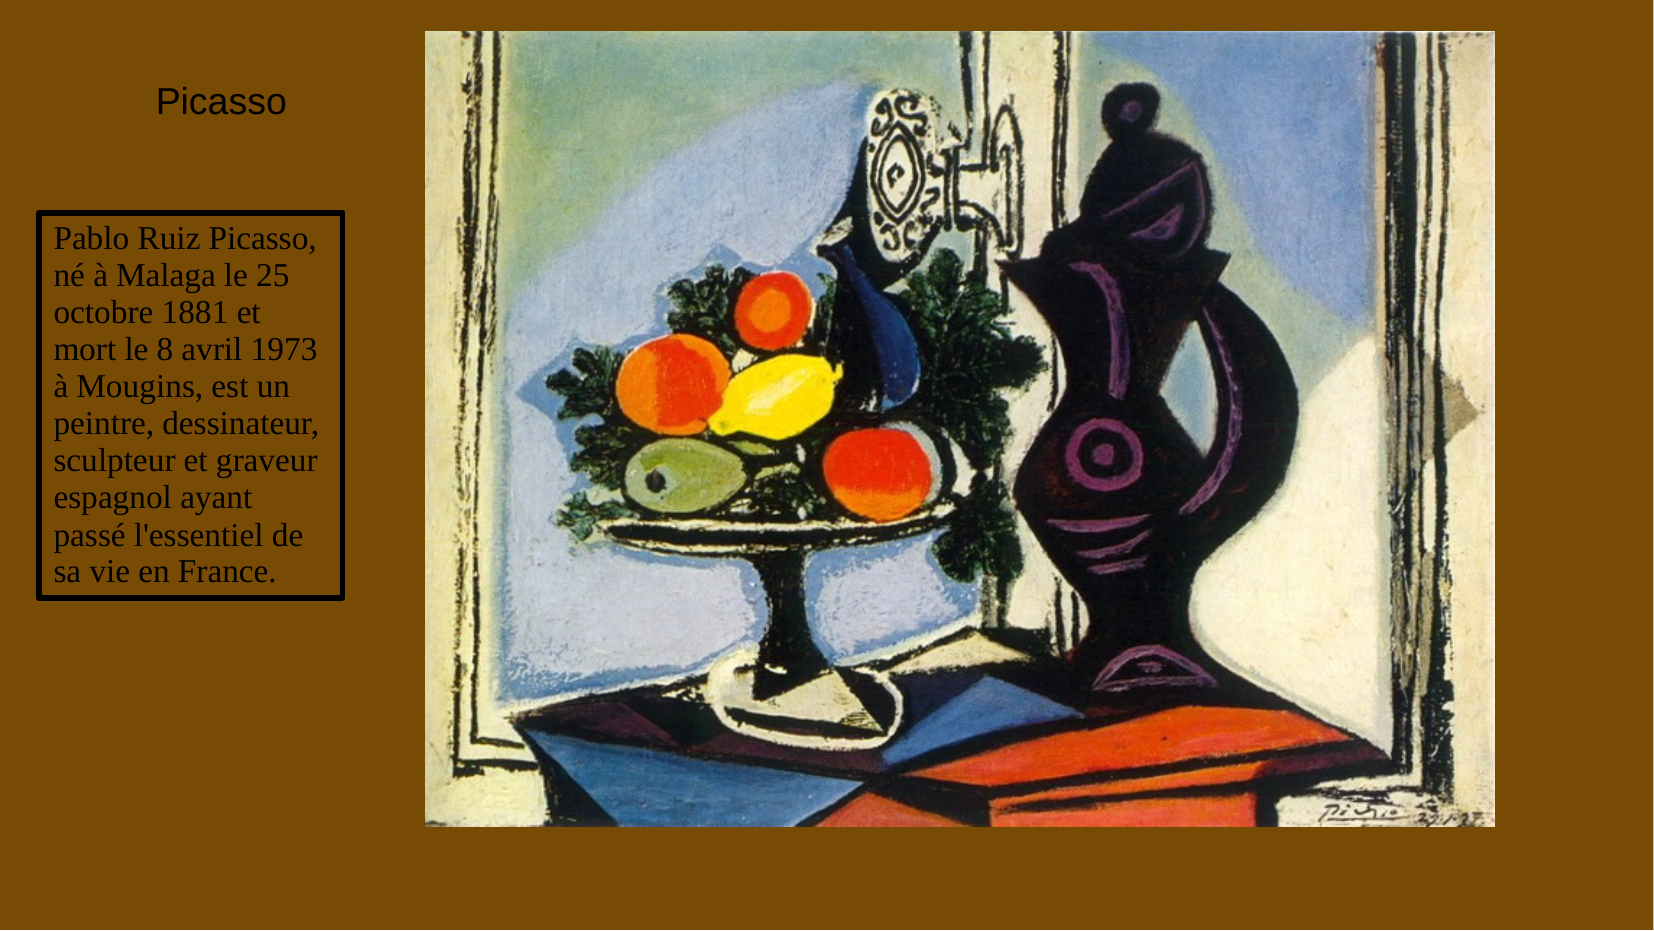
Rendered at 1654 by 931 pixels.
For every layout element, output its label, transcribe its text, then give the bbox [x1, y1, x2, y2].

text_box Pablo Ruiz Picasso, né à Malaga le 25 octobre 1881 et mort le 8 avril 1973 à Mougins, est un peintre, dessinateur, sculpteur et graveur espagnol ayant passé l'essentiel de sa vie en France. [38, 212, 343, 598]
title Picasso [82, 59, 360, 144]
picture [425, 31, 1495, 827]
